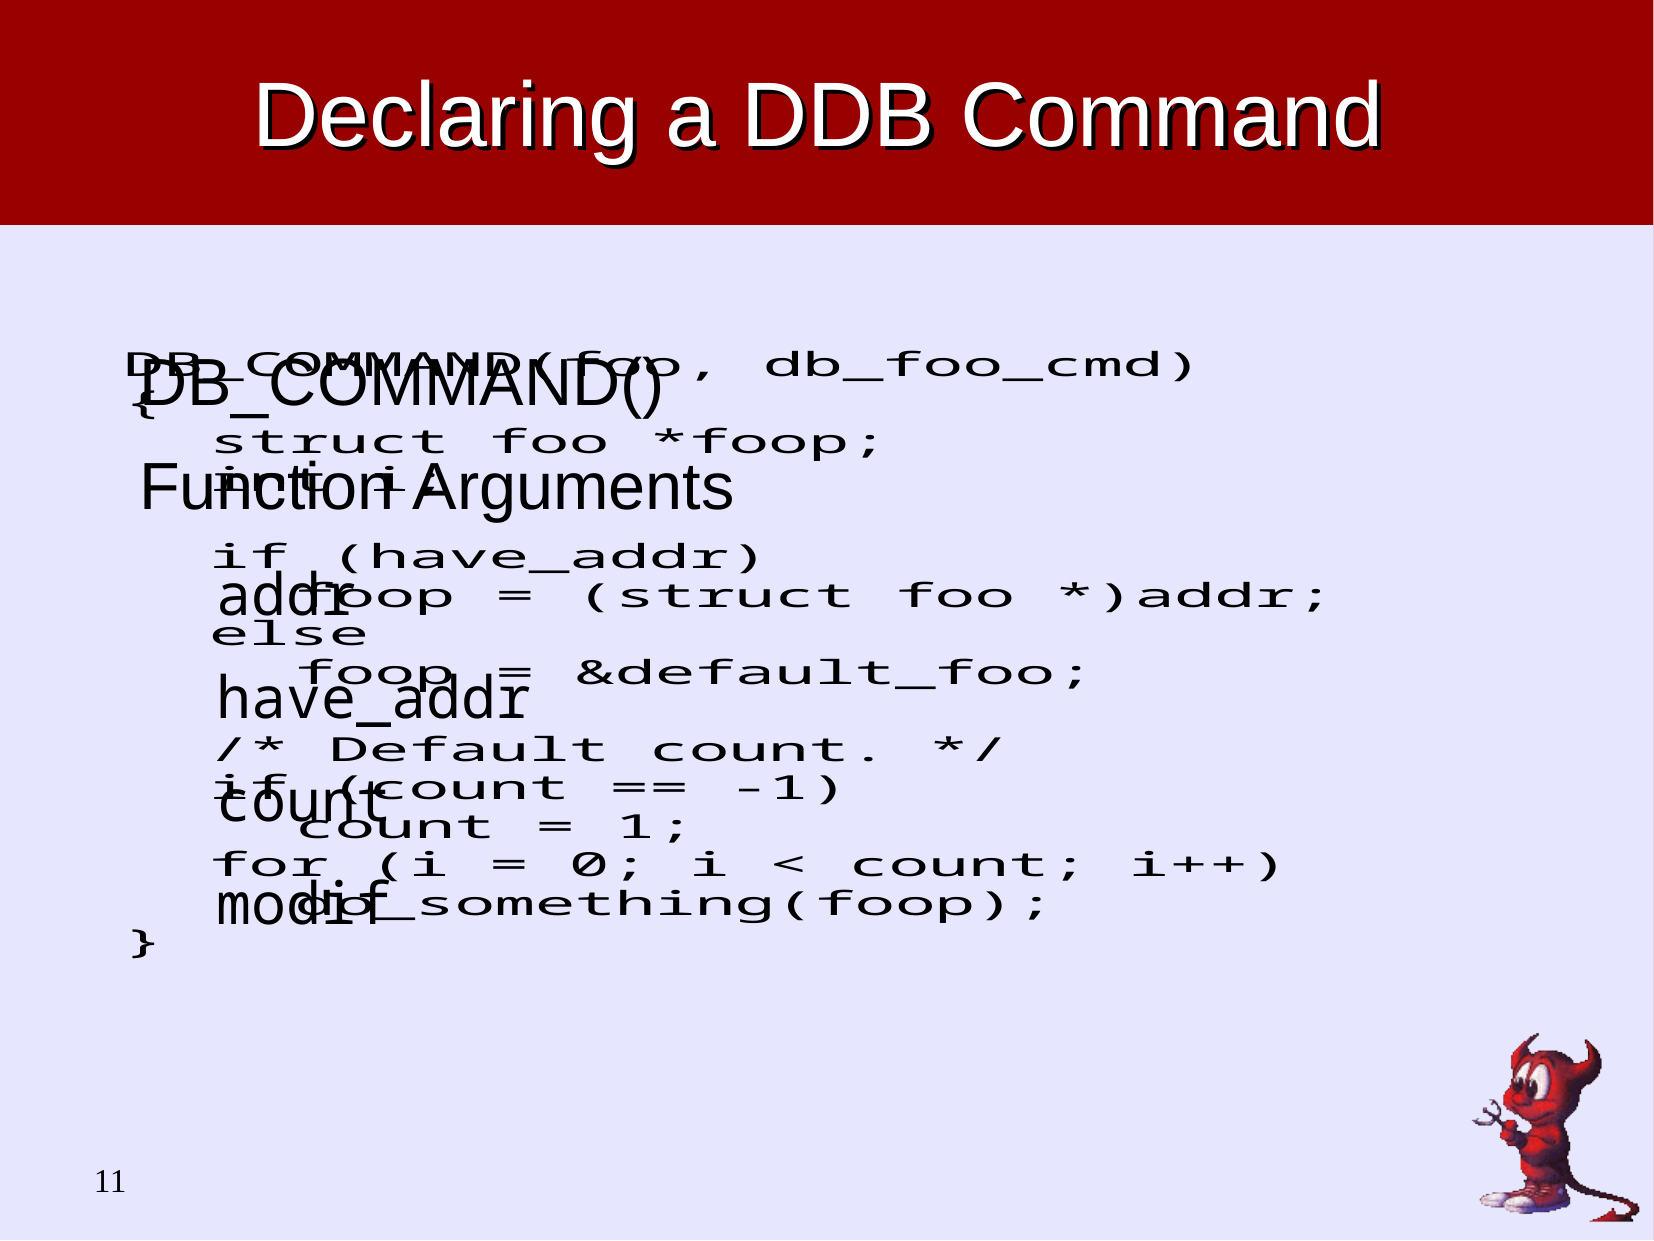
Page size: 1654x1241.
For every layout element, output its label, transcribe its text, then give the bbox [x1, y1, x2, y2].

chart [845, 344, 1535, 1127]
list DB_COMMAND() Function Arguments addr have_addr count modif [121, 344, 811, 1127]
picture [1464, 1030, 1643, 1227]
title Declaring a DDB Command [112, 11, 1525, 219]
